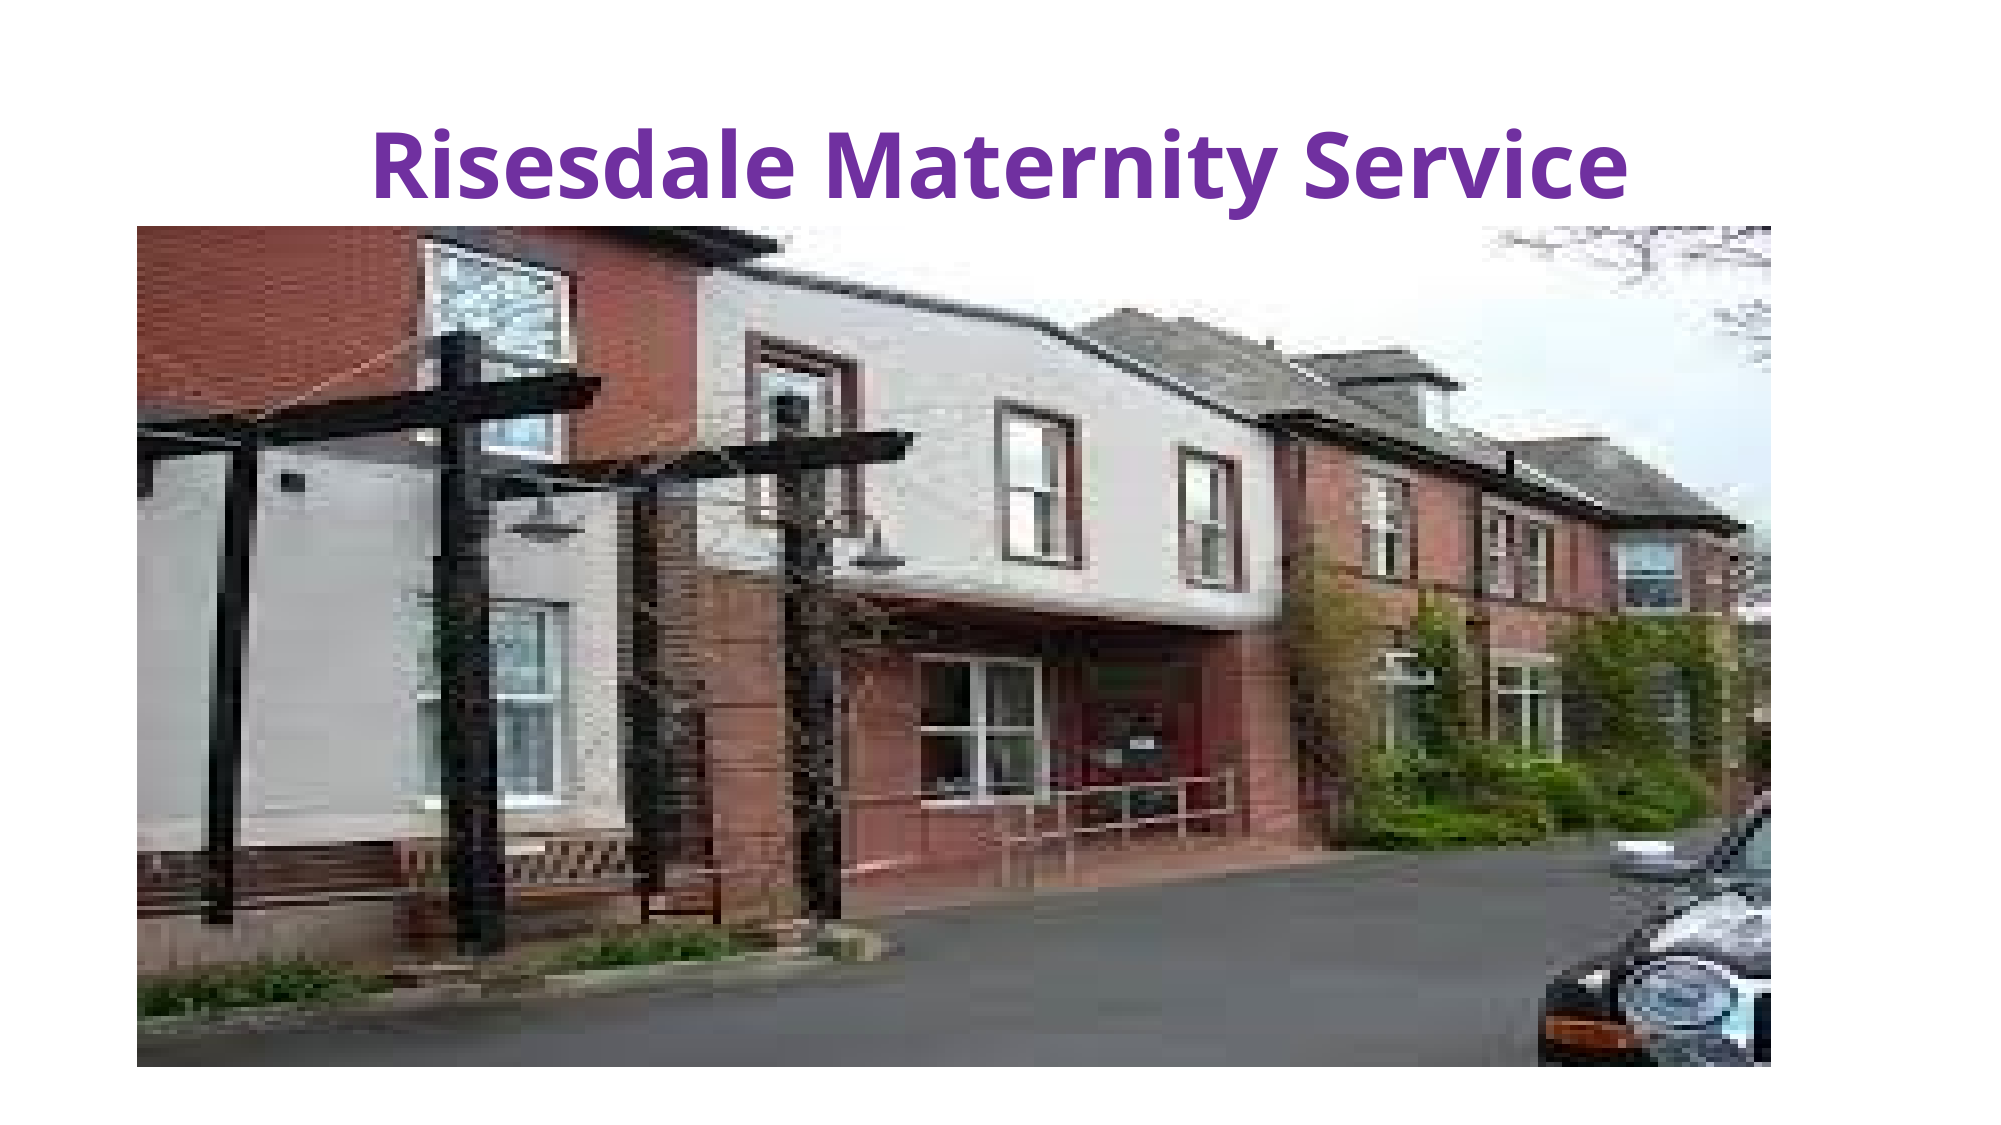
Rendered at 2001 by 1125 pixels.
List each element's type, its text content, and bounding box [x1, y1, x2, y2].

title Risesdale Maternity Service [137, 59, 1863, 278]
picture [137, 226, 1771, 1067]
